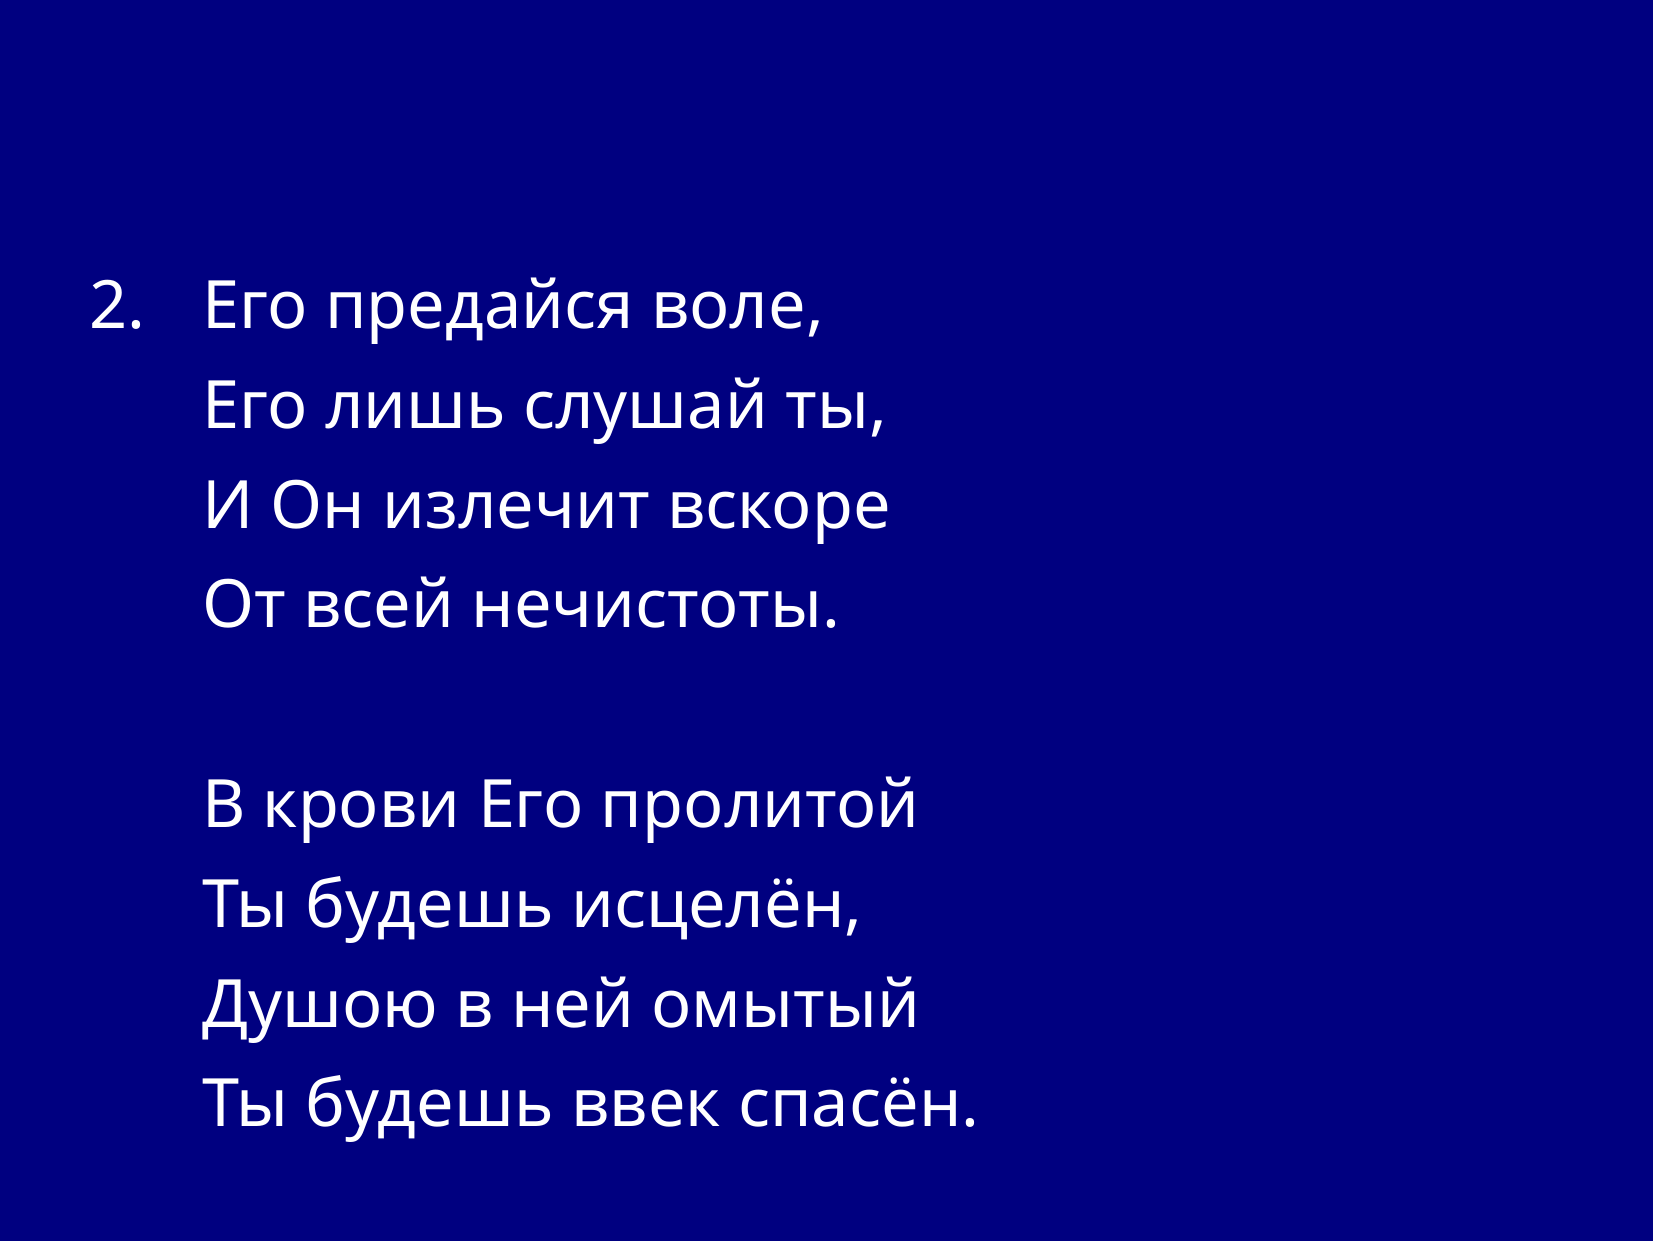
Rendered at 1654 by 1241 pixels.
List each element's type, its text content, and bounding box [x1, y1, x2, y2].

text_box 2. Его предайся воле, Его лишь слушай ты, И Он излечит вскоре От всей нечистоты. В крови Его пролитой Ты будешь исцелён, Душою в ней омытый Ты будешь ввек спасён. [75, 150, 1576, 1163]
